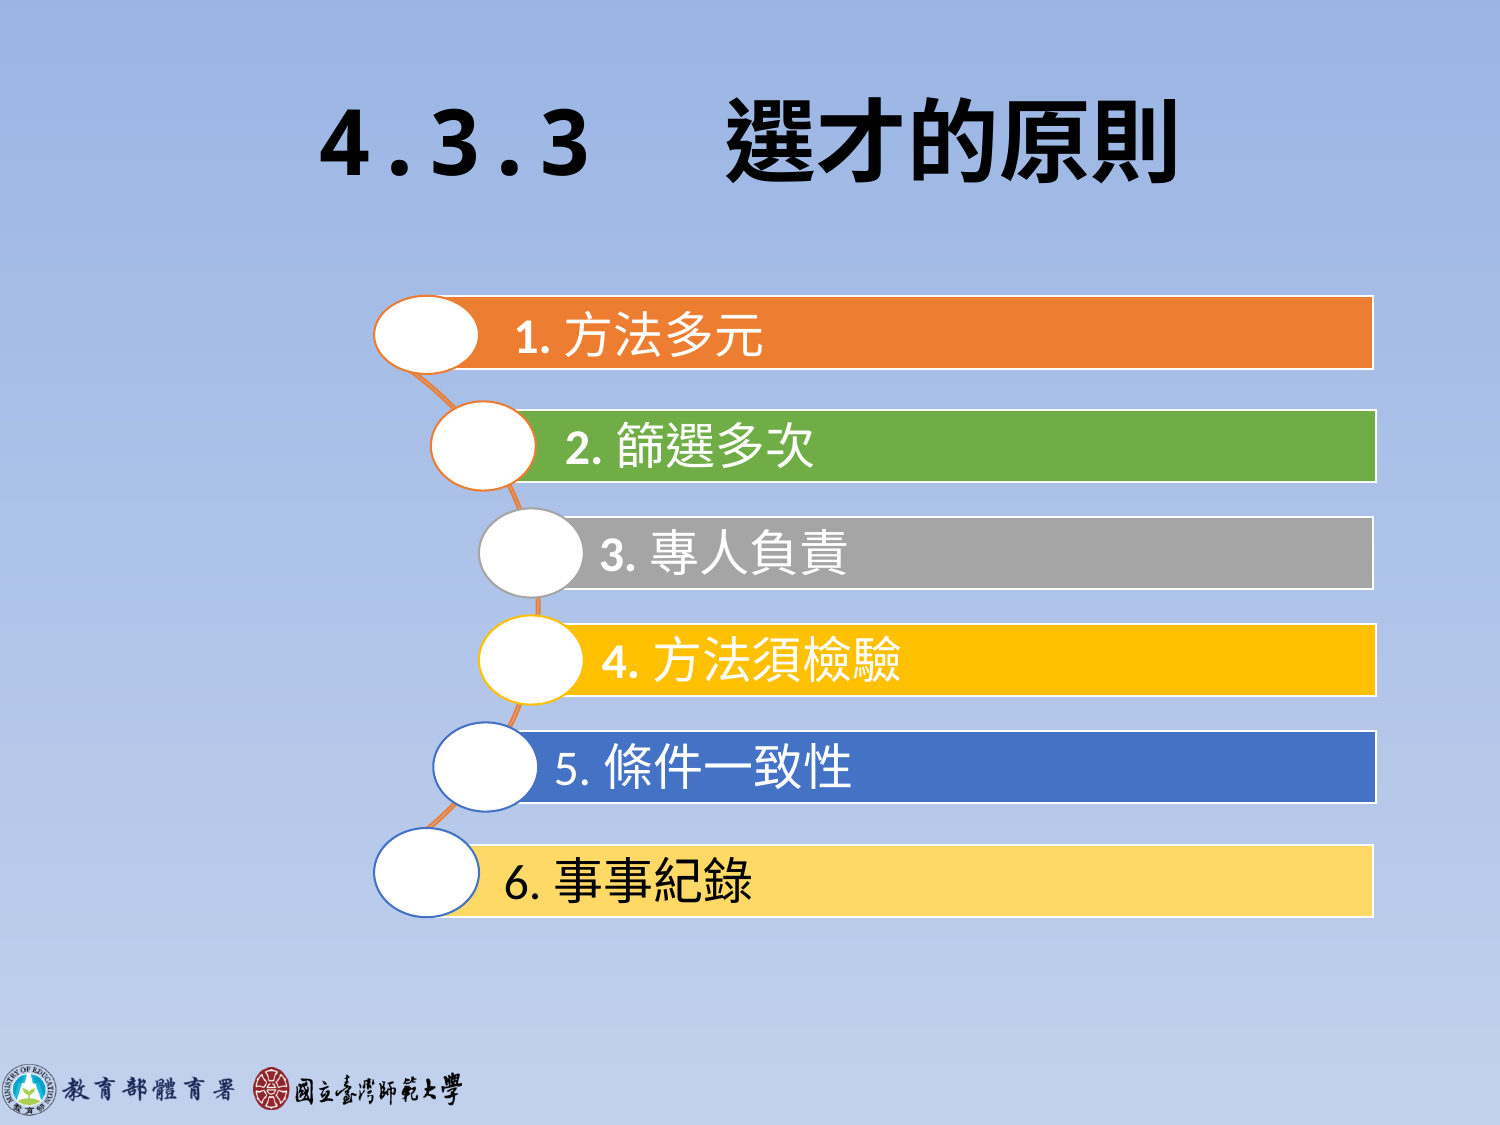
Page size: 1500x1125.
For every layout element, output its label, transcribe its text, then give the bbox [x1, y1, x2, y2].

text_box 1.方法多元 [433, 295, 1374, 370]
text_box [433, 722, 539, 812]
text_box 4.方法須檢驗 [564, 624, 1377, 696]
text_box [374, 295, 479, 374]
text_box [478, 615, 584, 705]
title 4.3.3 選才的原則 [75, 45, 1426, 233]
text_box [374, 828, 479, 918]
text_box [430, 401, 536, 491]
text_box 6.事事紀錄 [439, 845, 1374, 917]
text_box 5.條件一致性 [519, 731, 1377, 803]
text_box 2.篩選多次 [516, 410, 1377, 482]
text_box 3.專人負責 [564, 517, 1374, 589]
text_box [478, 508, 584, 598]
